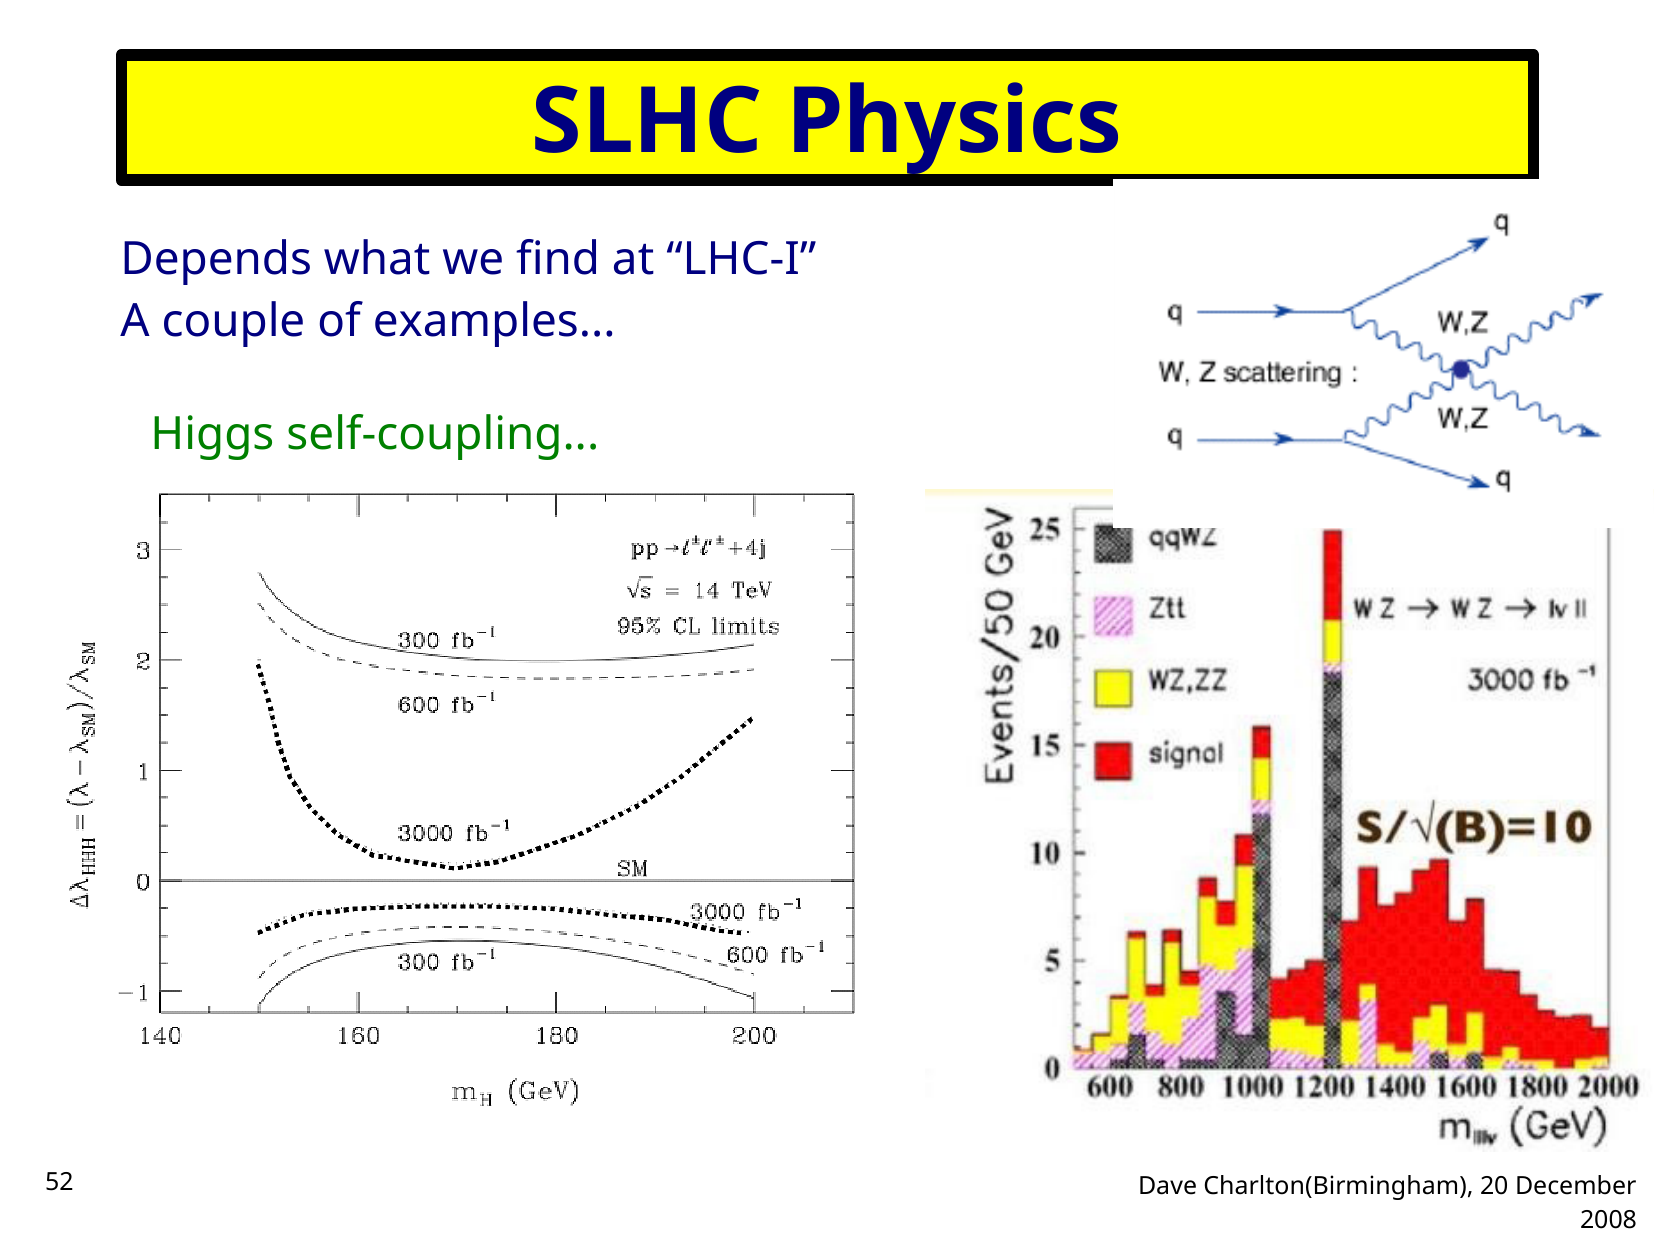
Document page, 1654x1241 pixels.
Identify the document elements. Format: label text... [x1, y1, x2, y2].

text_box Depends what we find at “LHC-I” A couple of examples... [120, 225, 1535, 1136]
text_box Higgs self-coupling... [150, 400, 672, 454]
picture [49, 486, 864, 1113]
picture [925, 179, 1654, 1152]
title SLHC Physics [121, 63, 1534, 172]
